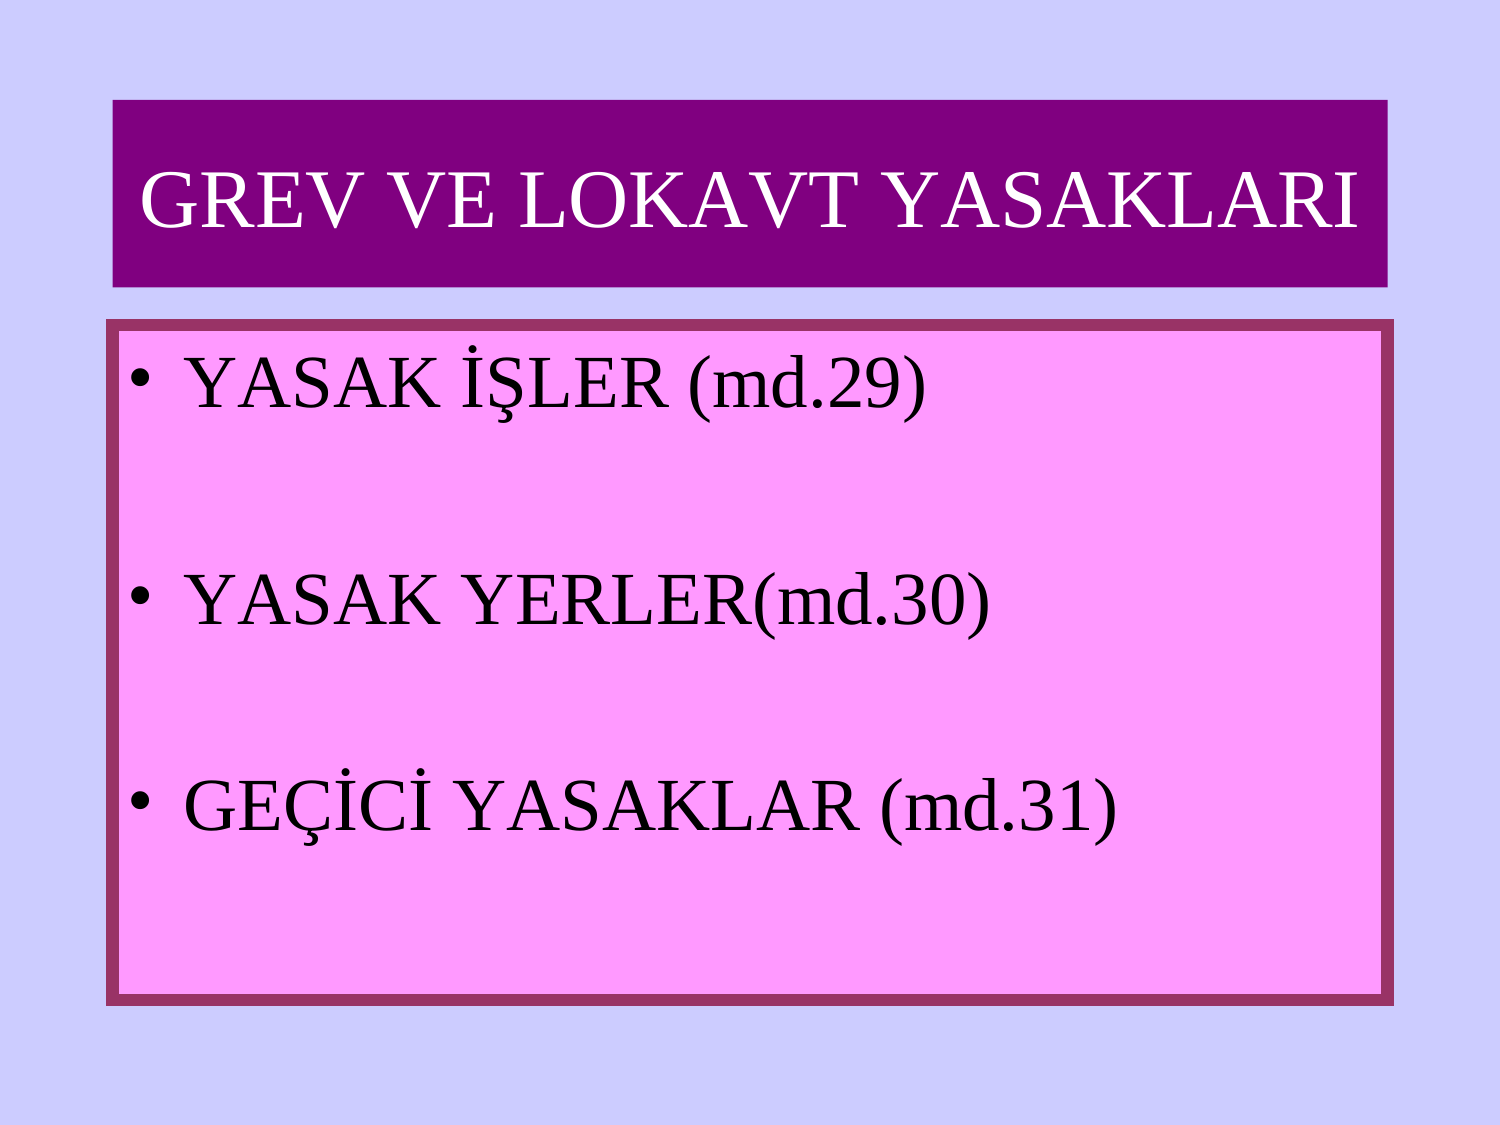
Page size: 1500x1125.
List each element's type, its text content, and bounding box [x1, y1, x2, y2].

list YASAK İŞLER (md.29) YASAK YERLER(md.30) GEÇİCİ YASAKLAR (md.31) [112, 324, 1388, 1000]
title GREV VE LOKAVT YASAKLARI [112, 99, 1388, 288]
